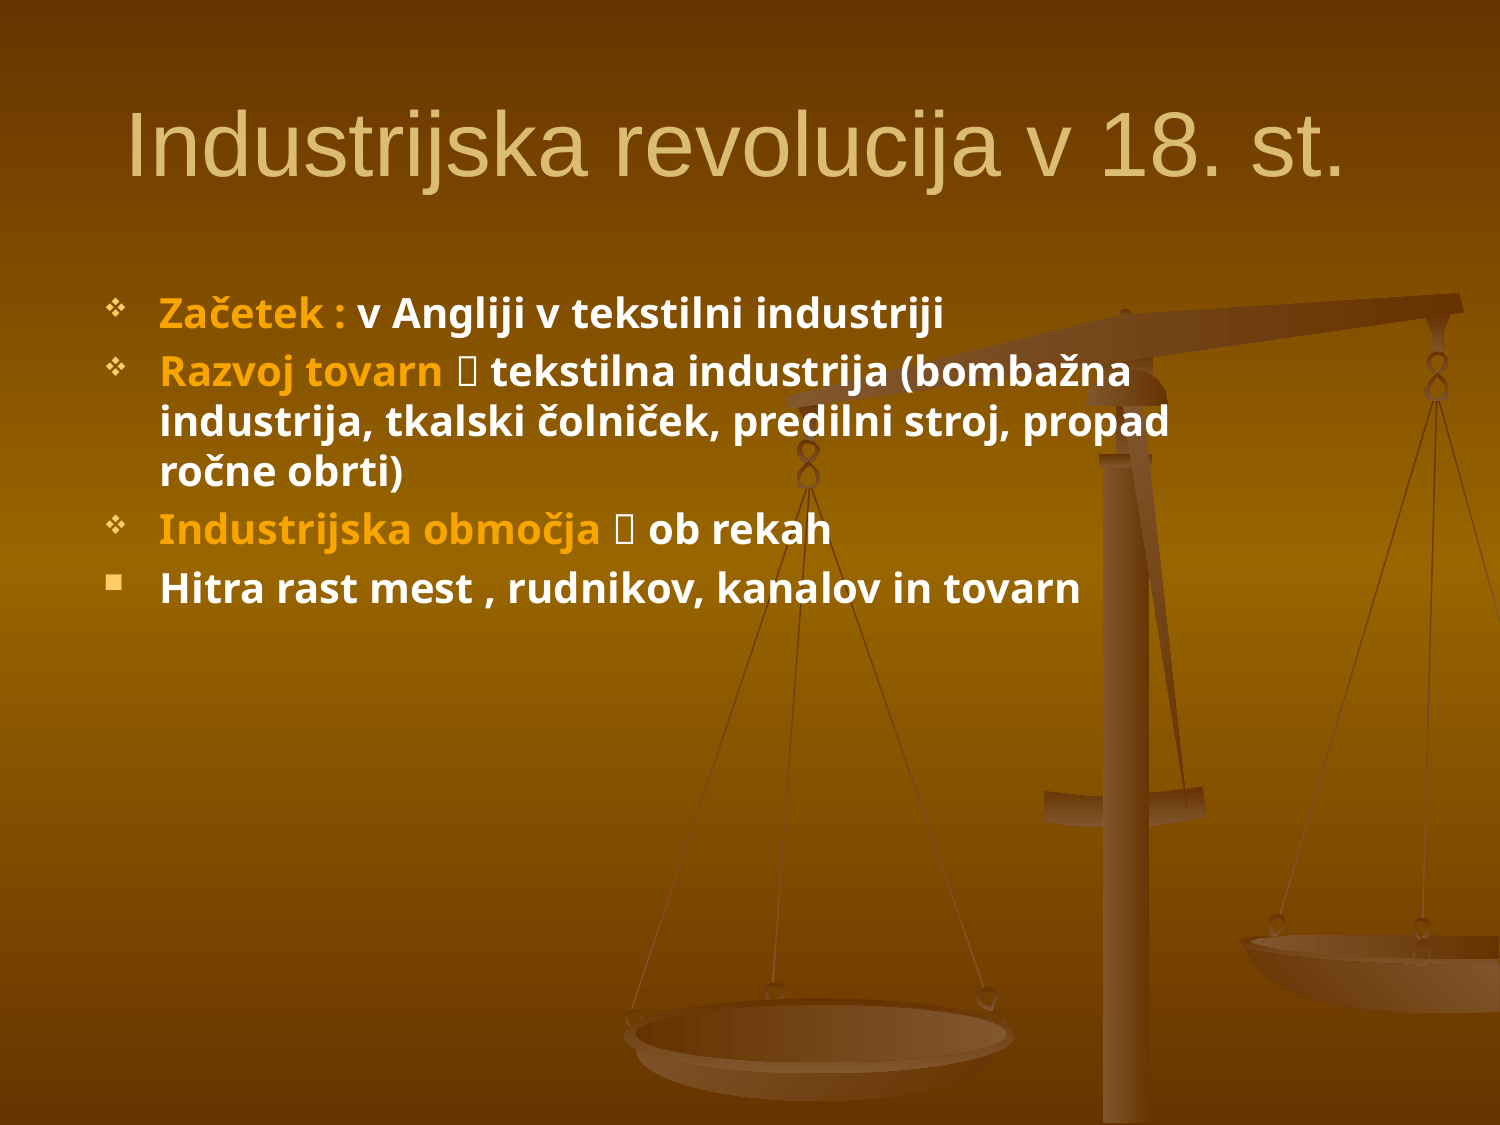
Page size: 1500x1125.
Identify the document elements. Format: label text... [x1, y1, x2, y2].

title Industrijska revolucija v 18. st. [75, 45, 1425, 234]
list Začetek : v Angliji v tekstilni industriji Razvoj tovarn  tekstilna industrija (bombažna industrija, tkalski čolniček, predilni stroj, propad ročne obrti) Industrijska območja  ob rekah Hitra rast mest , rudnikov, kanalov in tovarn [88, 278, 1189, 746]
